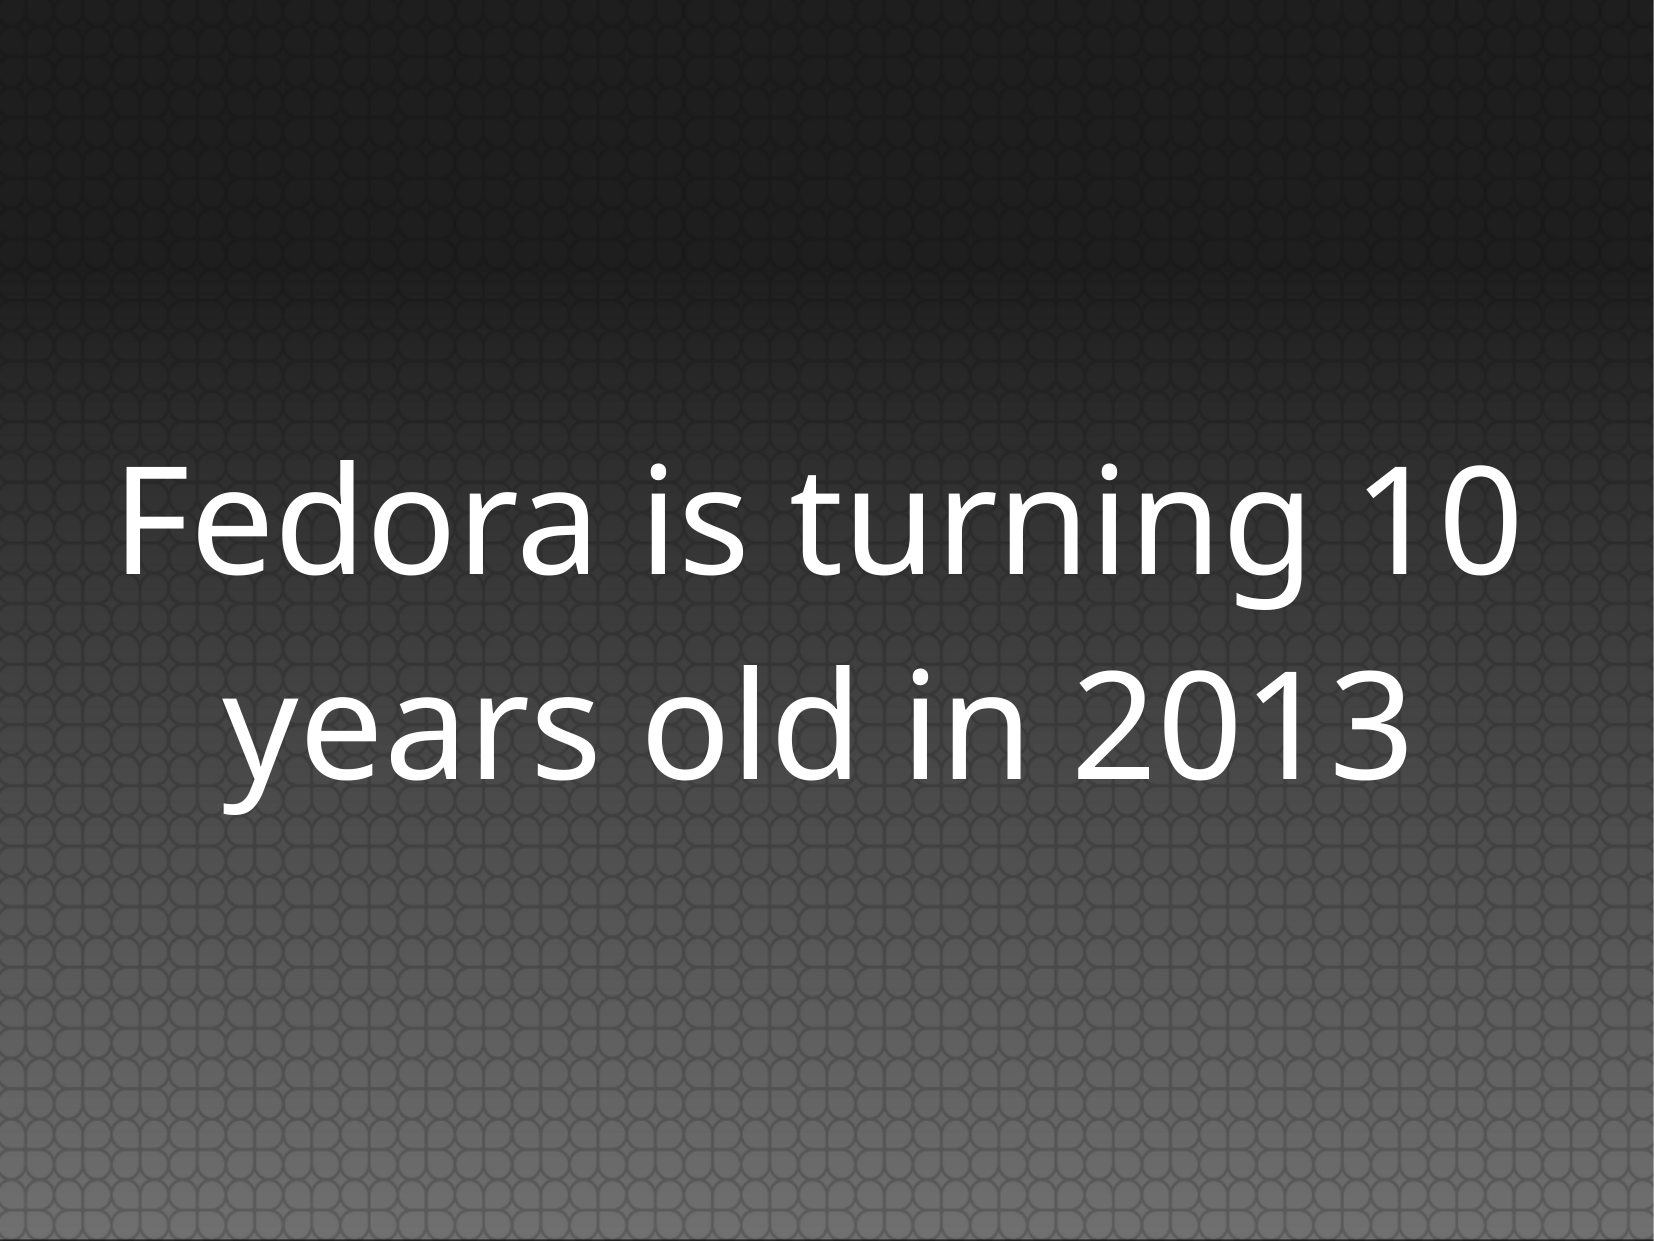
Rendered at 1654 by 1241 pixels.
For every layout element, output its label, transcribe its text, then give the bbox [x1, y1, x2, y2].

picture [0, 0, 1654, 1241]
title Fedora is turning 10 years old in 2013 [75, 451, 1564, 787]
